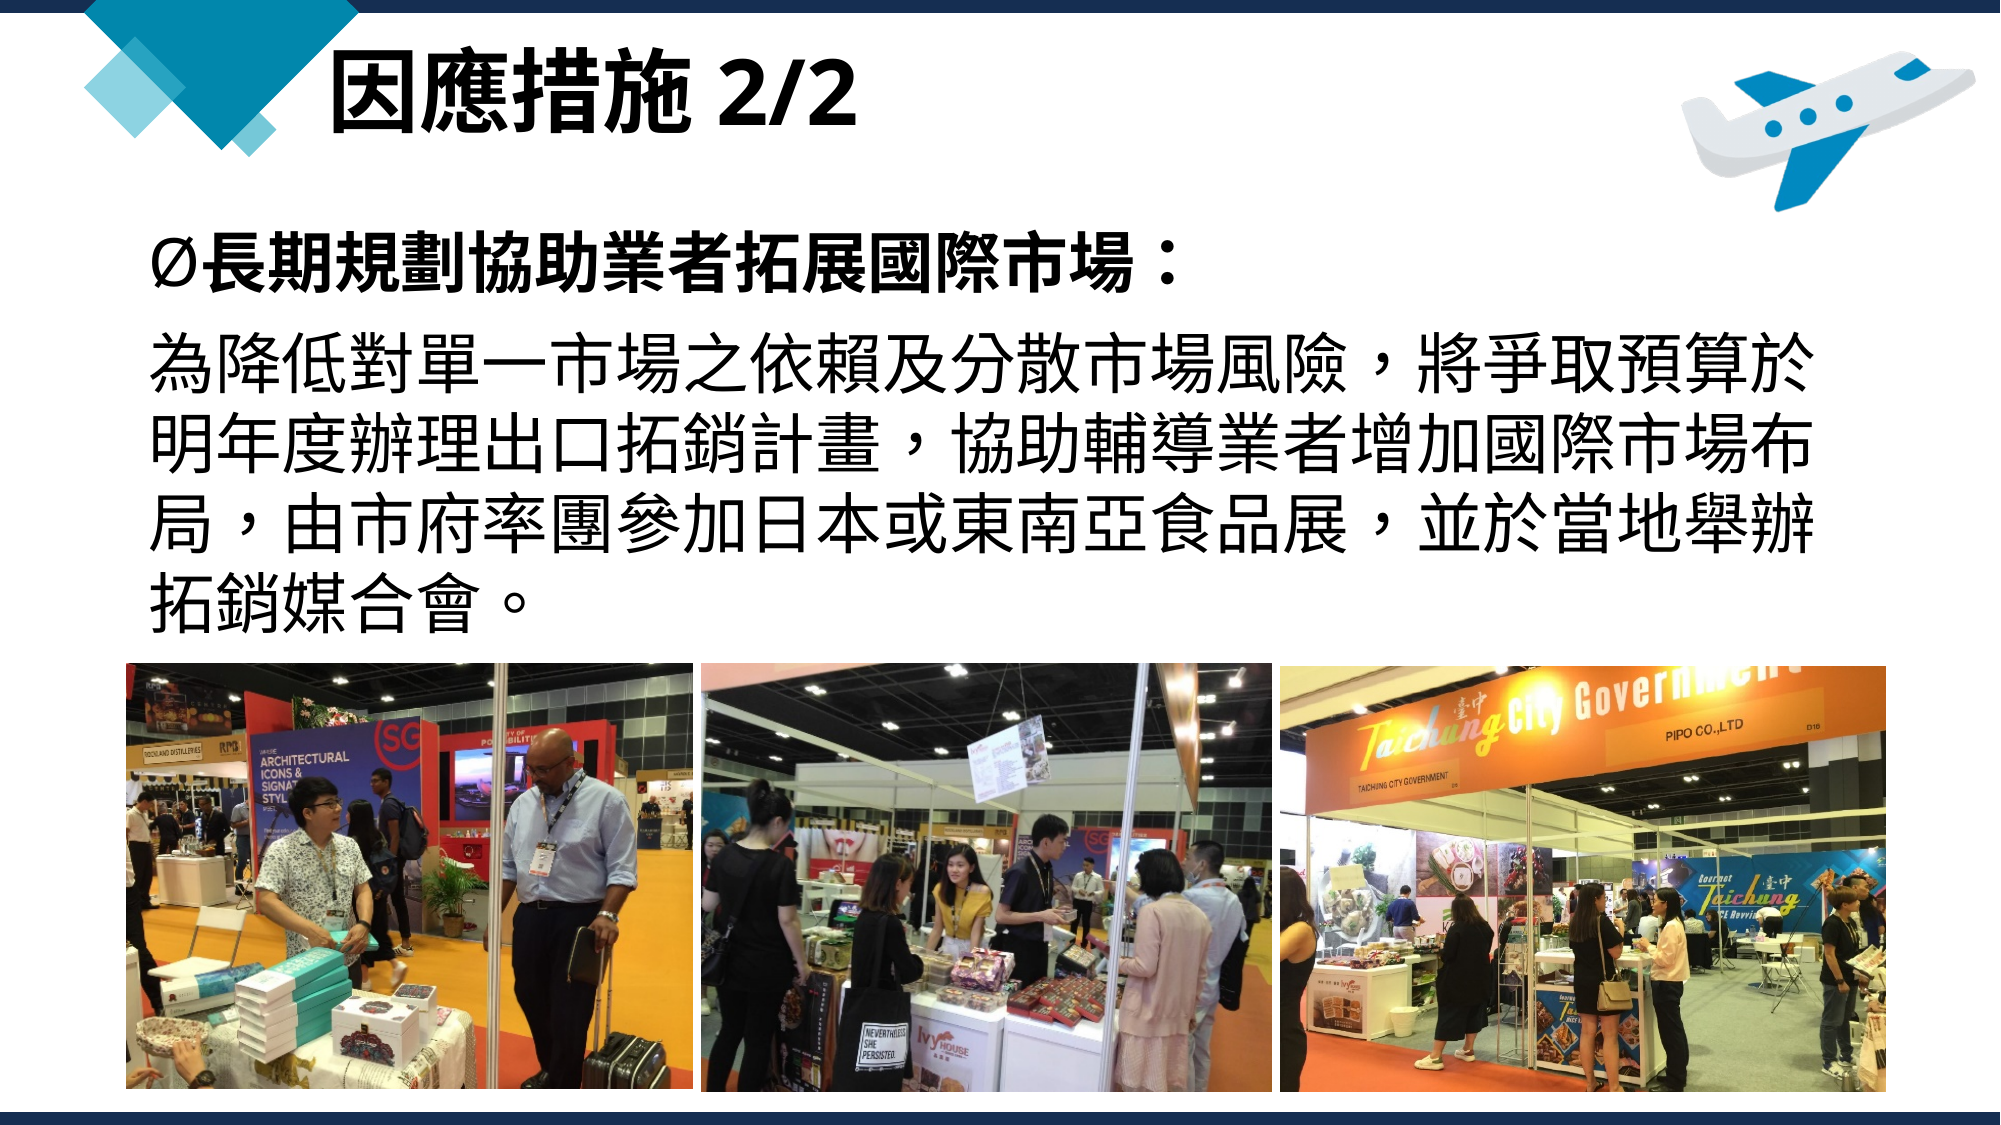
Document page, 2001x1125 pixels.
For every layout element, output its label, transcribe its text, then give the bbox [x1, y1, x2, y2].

picture [1673, 0, 2000, 255]
picture [126, 663, 693, 1089]
text_box 因應措施2/2 [312, 39, 1261, 146]
list 長期規劃協助業者拓展國際市場： 為降低對單一市場之依賴及分散市場風險，將爭取預算於明年度辦理出口拓銷計畫，協助輔導業者增加國際市場布局，由市府率團參加日本或東南亞食品展，並於當地舉辦拓銷媒合會。 [133, 213, 1874, 943]
picture [701, 663, 1272, 1092]
picture [1280, 666, 1886, 1092]
